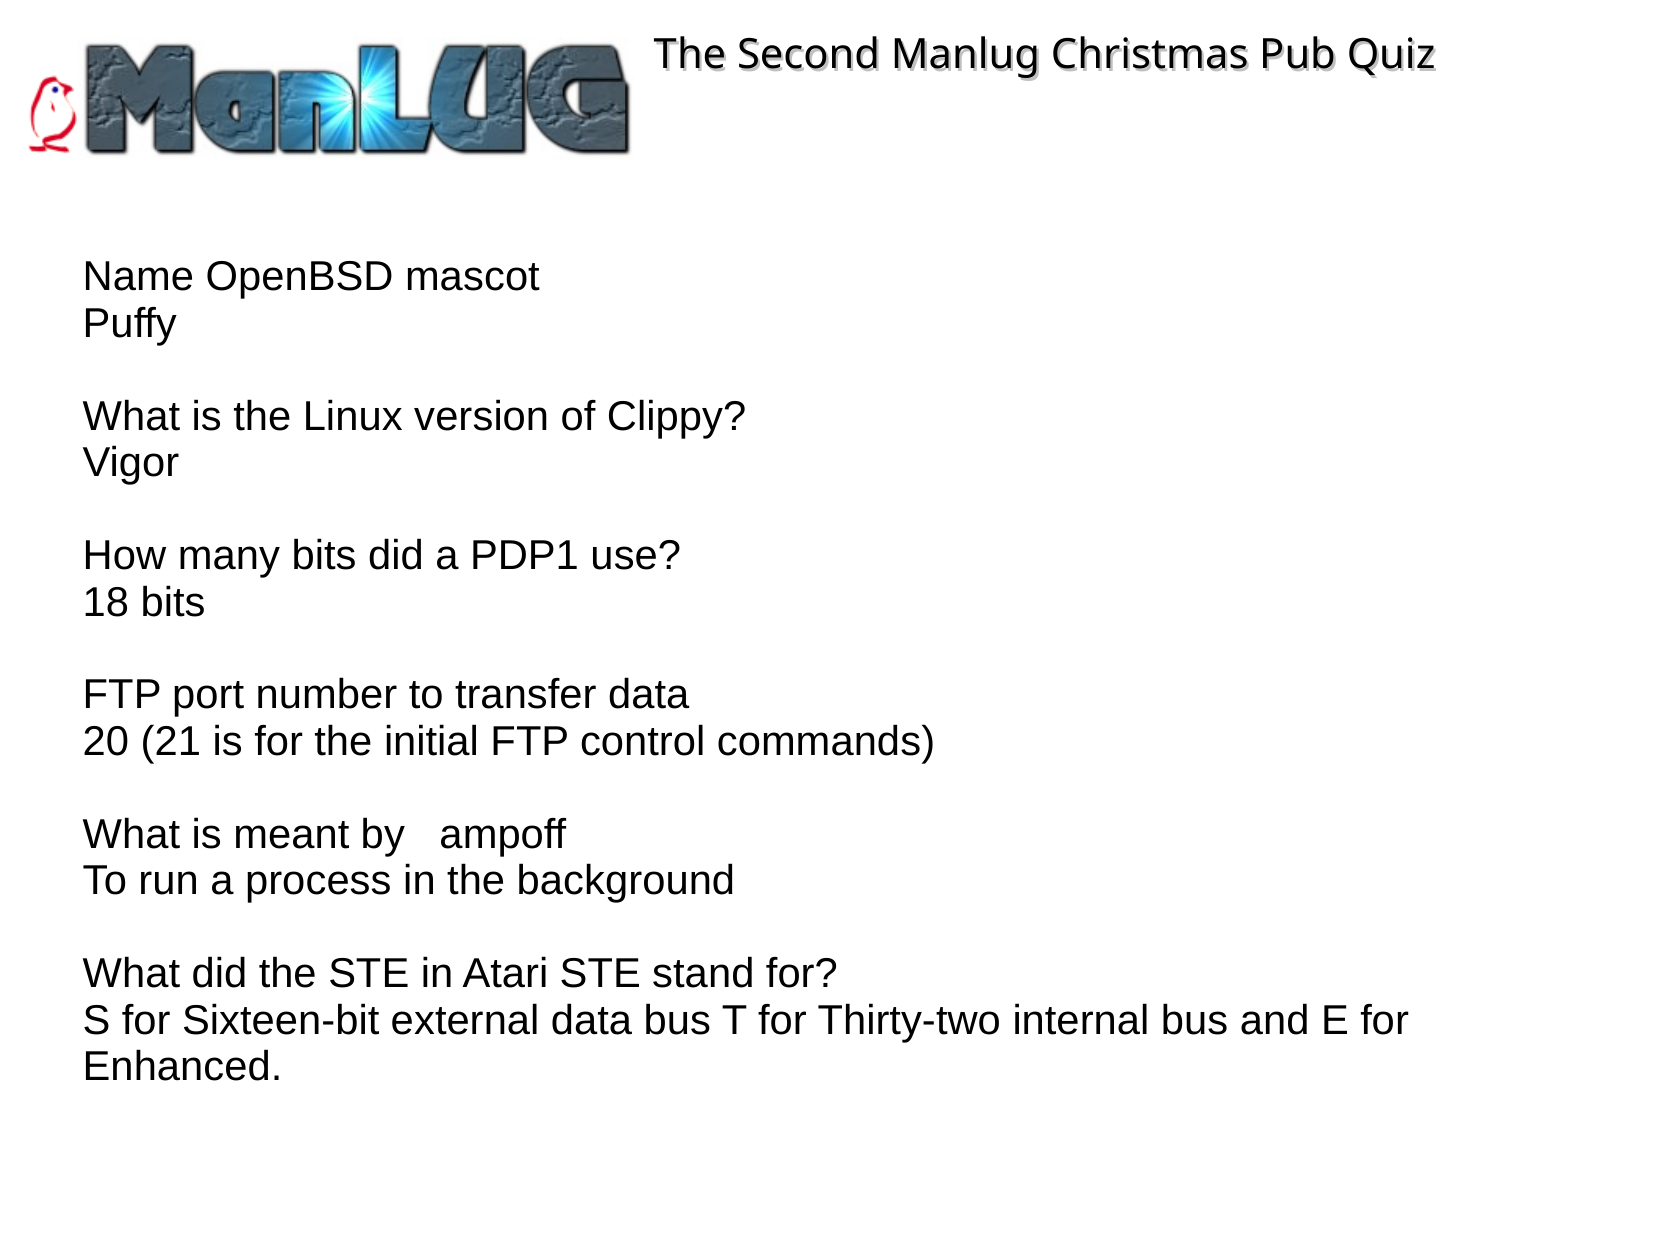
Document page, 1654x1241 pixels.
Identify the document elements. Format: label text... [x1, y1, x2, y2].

subtitle Name OpenBSD mascot Puffy What is the Linux version of Clippy? Vigor How many bits did a PDP1 use? 18 bits FTP port number to transfer data 20 (21 is for the initial FTP control commands) What is meant by ampoff To run a process in the background What did the STE in Atari STE stand for? S for Sixteen-bit external data bus T for Thirty-two internal bus and E for Enhanced. [82, 224, 1571, 1193]
picture [16, 35, 638, 161]
text_box The Second Manlug Christmas Pub Quiz [639, 16, 1577, 91]
